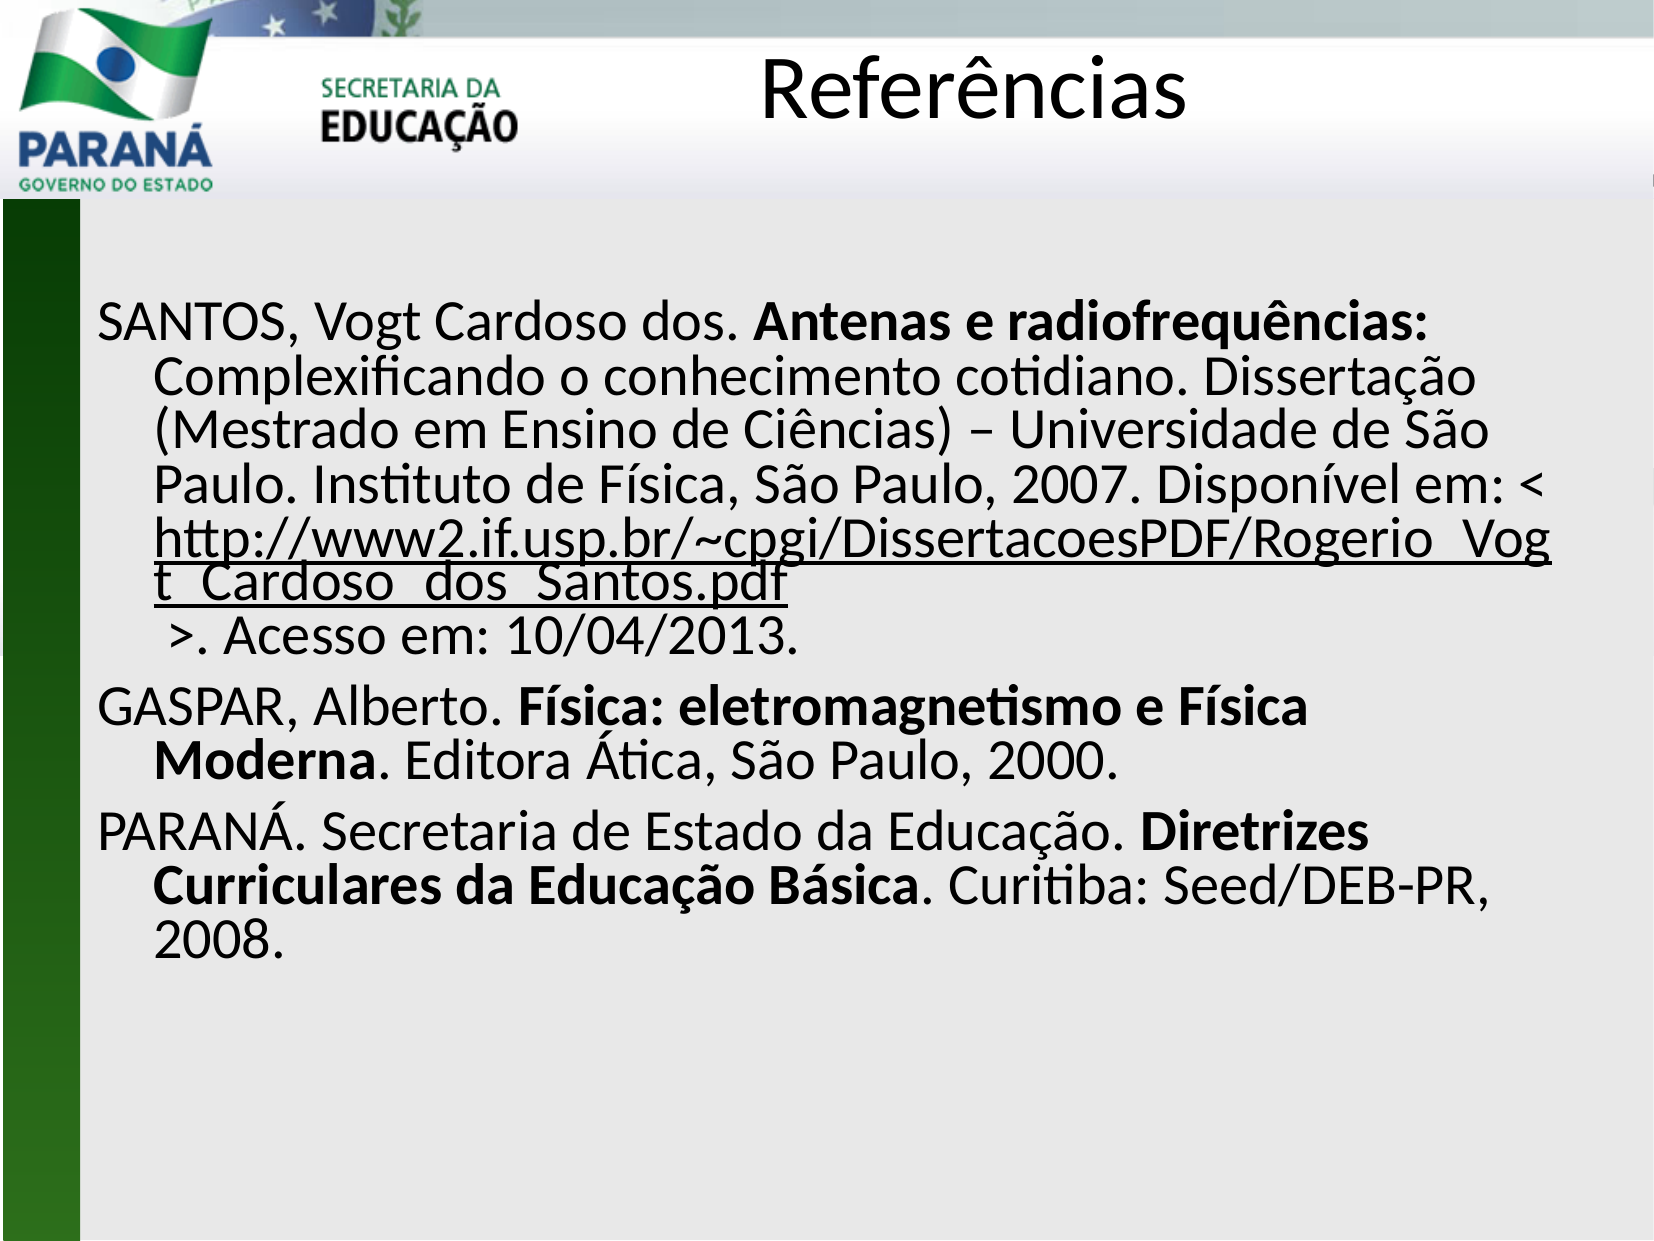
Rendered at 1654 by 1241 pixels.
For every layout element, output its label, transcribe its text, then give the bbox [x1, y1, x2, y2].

picture [0, 0, 1654, 199]
title Referências [342, 42, 1607, 263]
list SANTOS, Vogt Cardoso dos. Antenas e radiofrequências: Complexificando o conhecimento cotidiano. Dissertação (Mestrado em Ensino de Ciências) – Universidade de São Paulo. Instituto de Física, São Paulo, 2007. Disponível em: < http://www2.if.usp.br/~cpgi/DissertacoesPDF/Rogerio_Vogt_Cardoso_dos_Santos.pdf >. Acesso em: 10/04/2013. GASPAR, Alberto. Física: eletromagnetismo e Física Moderna. Editora Ática, São Paulo, 2000. PARANÁ. Secretaria de Estado da Educação. Diretrizes Curriculares da Educação Básica. Curitiba: Seed/DEB-PR, 2008. [82, 290, 1568, 1106]
